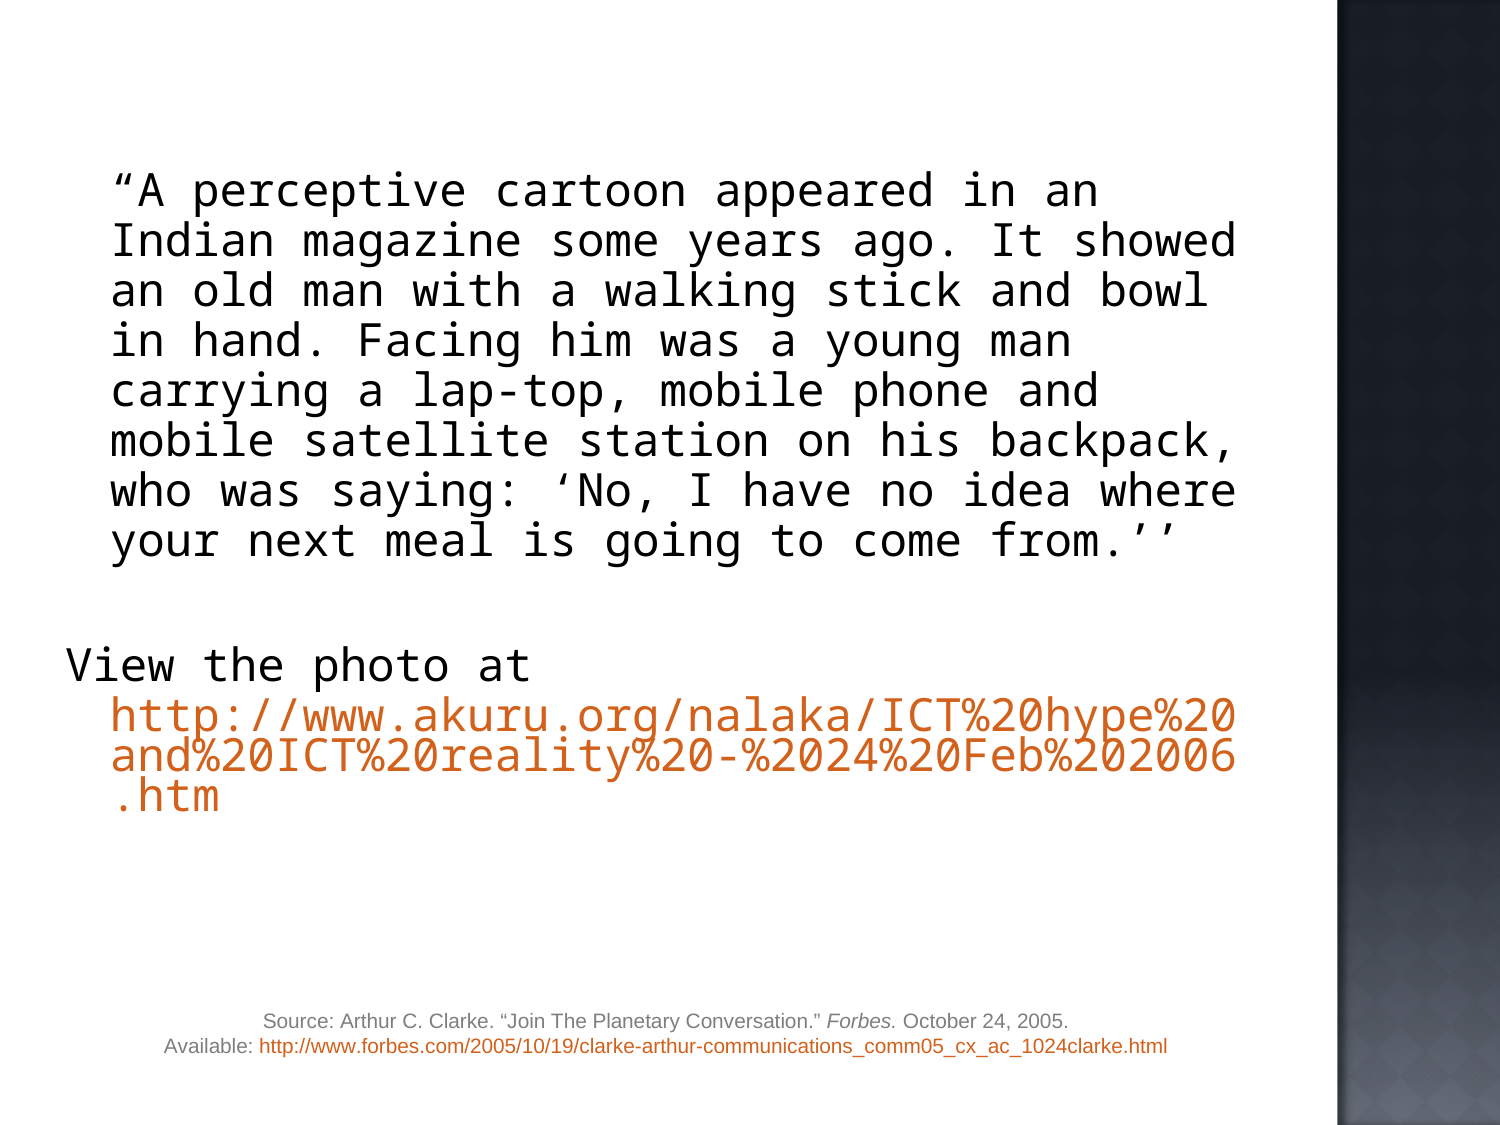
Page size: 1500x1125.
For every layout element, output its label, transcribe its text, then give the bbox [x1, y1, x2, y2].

picture [1337, 0, 1500, 1125]
list “A perceptive cartoon appeared in an Indian magazine some years ago. It showed an old man with a walking stick and bowl in hand. Facing him was a young man carrying a lap-top, mobile phone and mobile satellite station on his backpack, who was saying: ‘No, I have no idea where your next meal is going to come from.’’ View the photo at http://www.akuru.org/nalaka/ICT%20hype%20and%20ICT%20reality%20-%2024%20Feb%202006.htm [49, 99, 1275, 906]
text_box Source: Arthur C. Clarke. “Join The Planetary Conversation.” Forbes. October 24, 2005. Available: http://www.forbes.com/2005/10/19/clarke-arthur-communications_comm05_cx_ac_1024clarke.html [62, 999, 1276, 1066]
